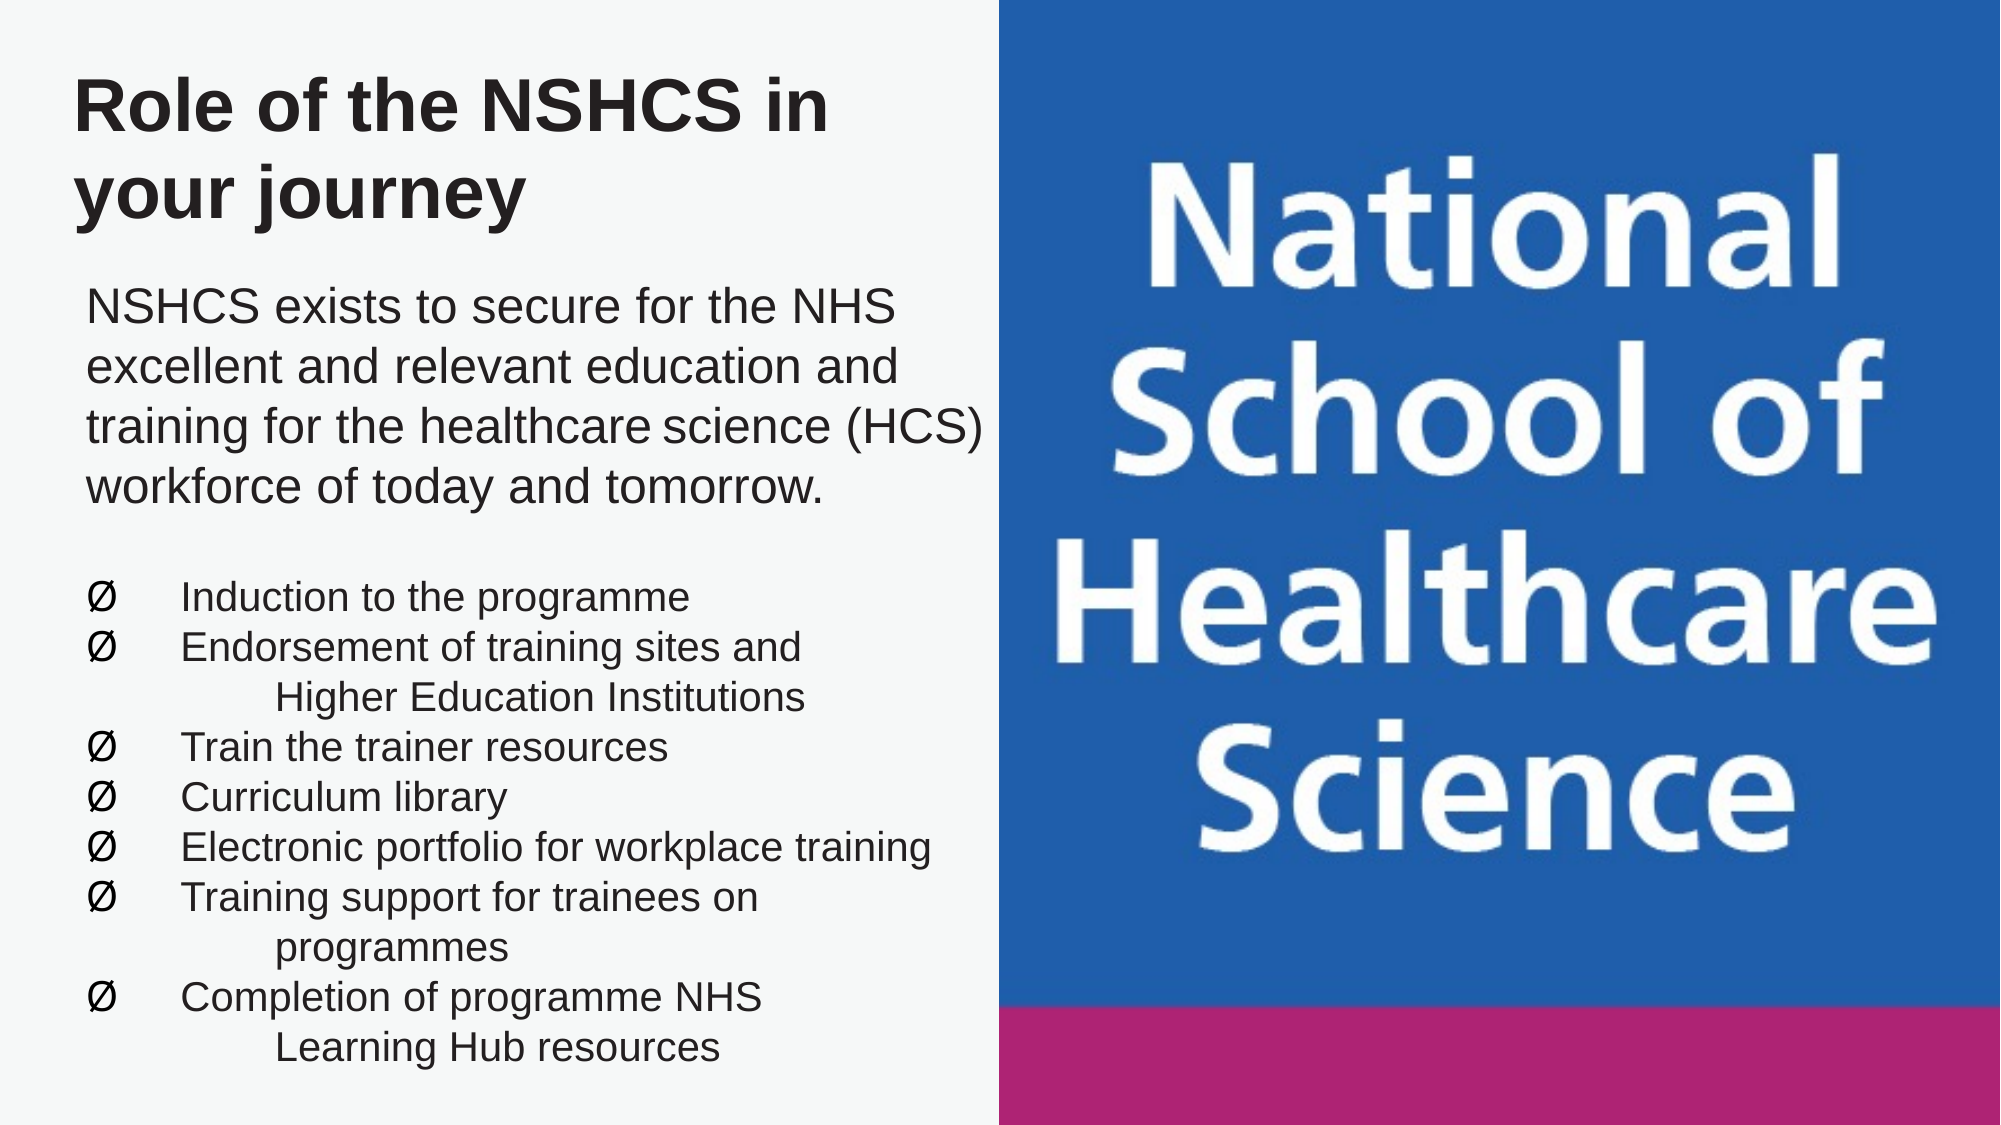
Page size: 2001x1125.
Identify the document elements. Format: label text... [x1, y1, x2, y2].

title Role of the NSHCS in your journey [58, 26, 864, 266]
text_box Induction to the programme Endorsement of training sites and Higher Education Institutions Train the trainer resources Curriculum library Electronic portfolio for workplace training Training support for trainees on programmes Completion of programme NHS Learning Hub resources [70, 562, 951, 1083]
picture [999, 0, 2000, 1125]
text_box NSHCS exists to secure for the NHS excellent and relevant education and training for the healthcare science (HCS) workforce of today and tomorrow. [70, 265, 1000, 524]
